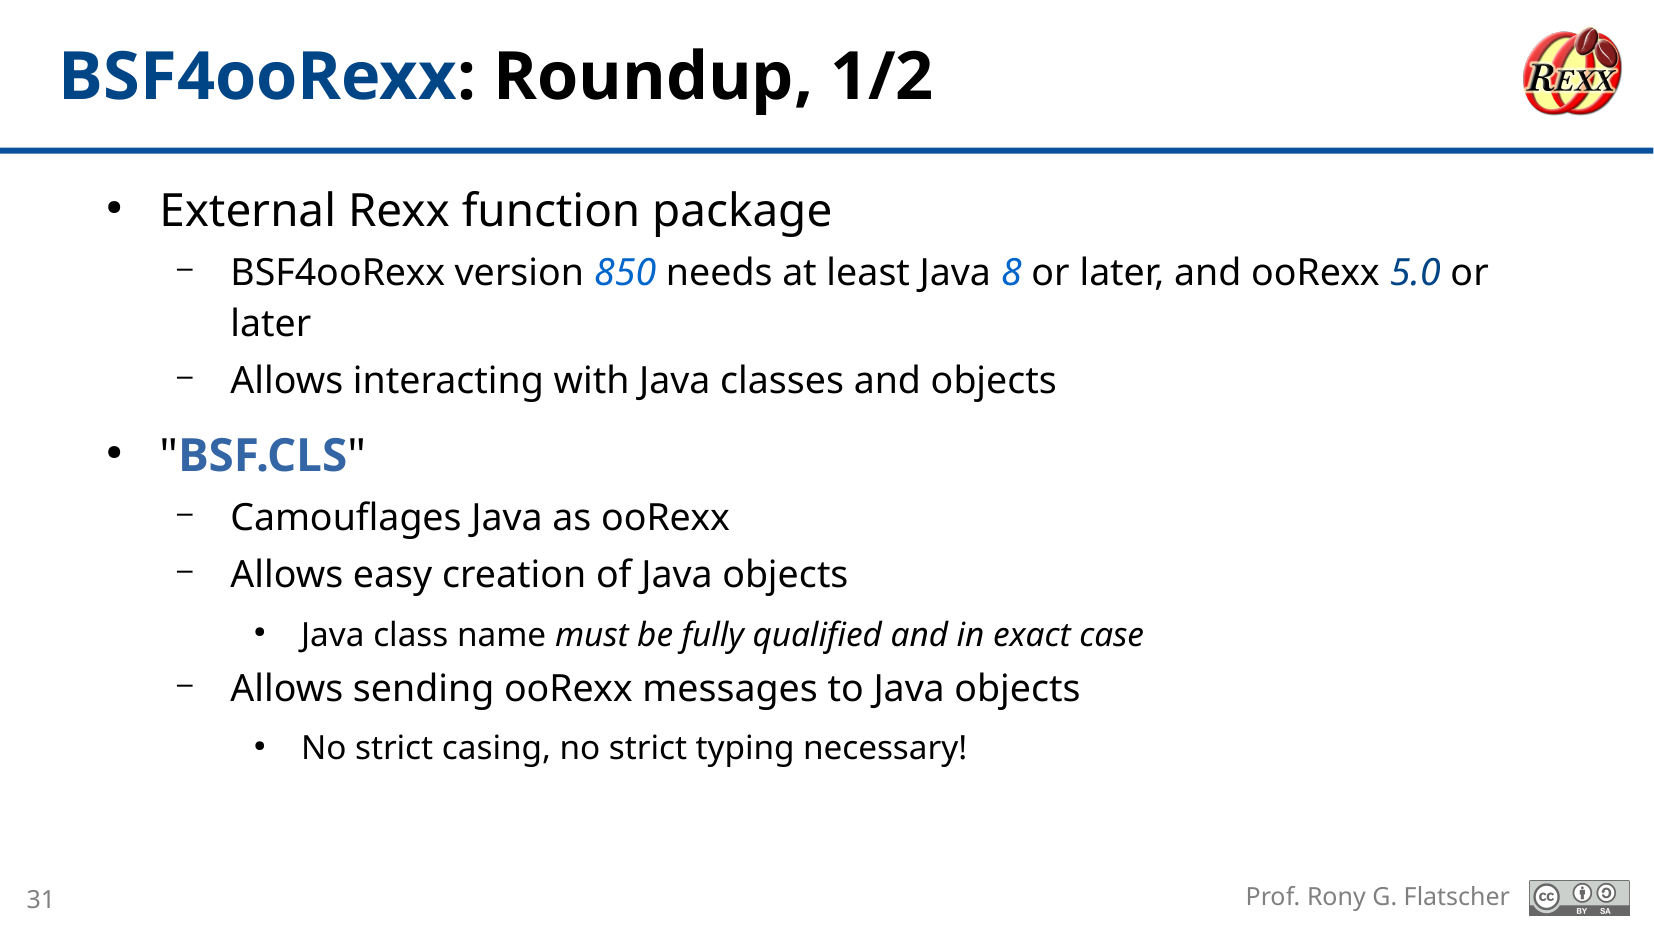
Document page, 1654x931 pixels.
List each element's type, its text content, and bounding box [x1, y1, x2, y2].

list External Rexx function package BSF4ooRexx version 850 needs at least Java 8 or later, and ooRexx 5.0 or later Allows interacting with Java classes and objects "BSF.CLS" Camouflages Java as ooRexx Allows easy creation of Java objects Java class name must be fully qualified and in exact case Allows sending ooRexx messages to Java objects No strict casing, no strict typing necessary! [88, 177, 1577, 857]
title BSF4ooRexx: Roundup, 1/2 [0, 0, 1625, 148]
